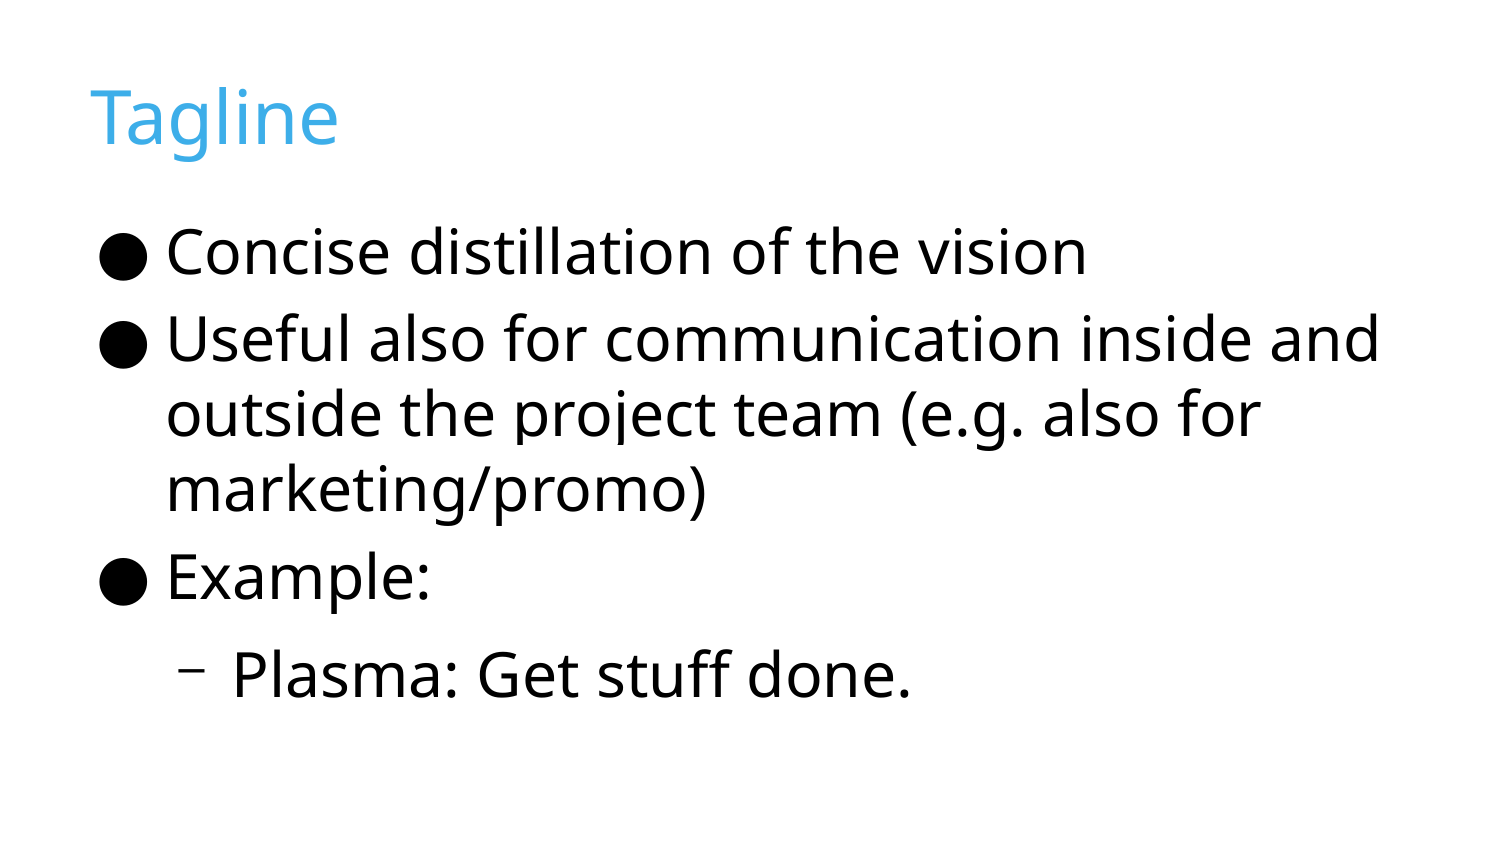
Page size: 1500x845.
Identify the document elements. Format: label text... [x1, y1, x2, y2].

title Tagline [75, 33, 1425, 175]
list Concise distillation of the vision Useful also for communication inside and outside the project team (e.g. also for marketing/promo) Example: Plasma: Get stuff done. [75, 197, 1434, 809]
